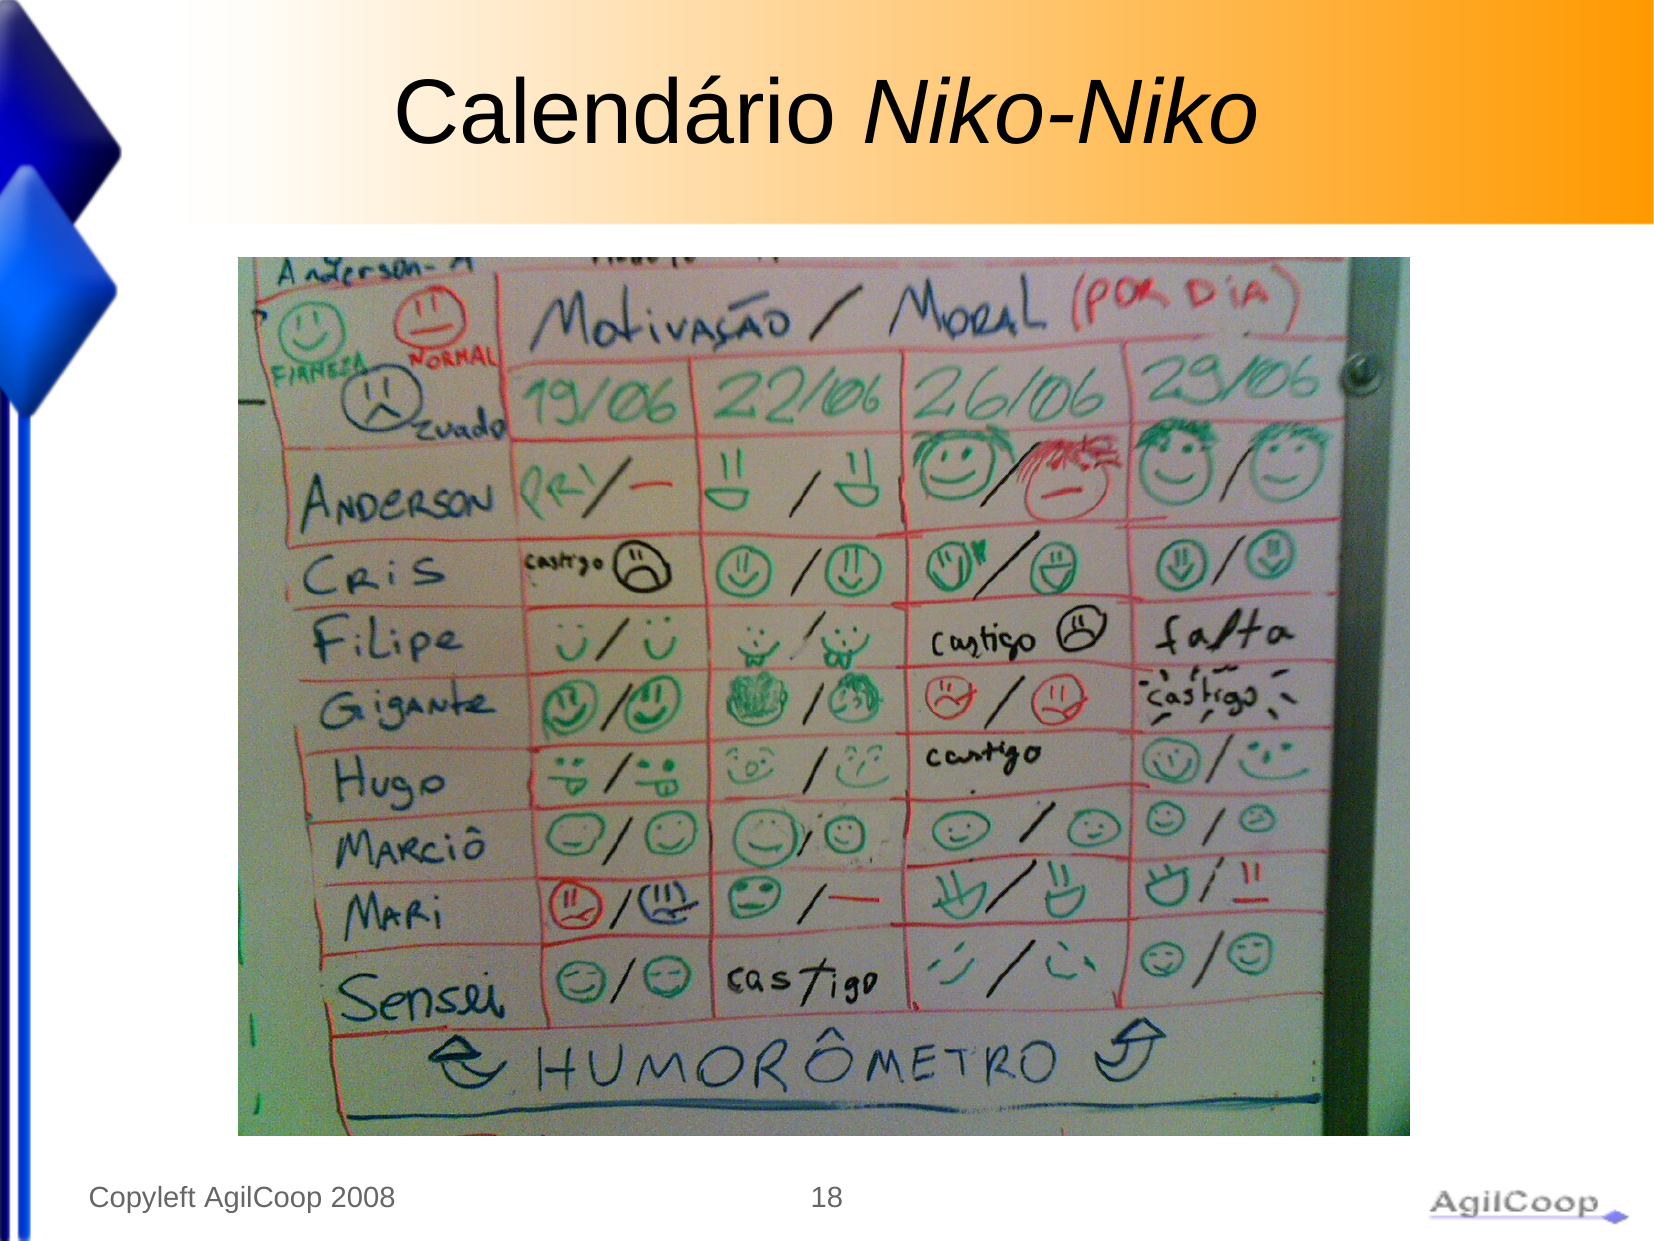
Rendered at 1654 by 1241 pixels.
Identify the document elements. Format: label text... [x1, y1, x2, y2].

title Calendário Niko-Niko [82, 15, 1571, 208]
picture [0, 0, 1654, 1241]
